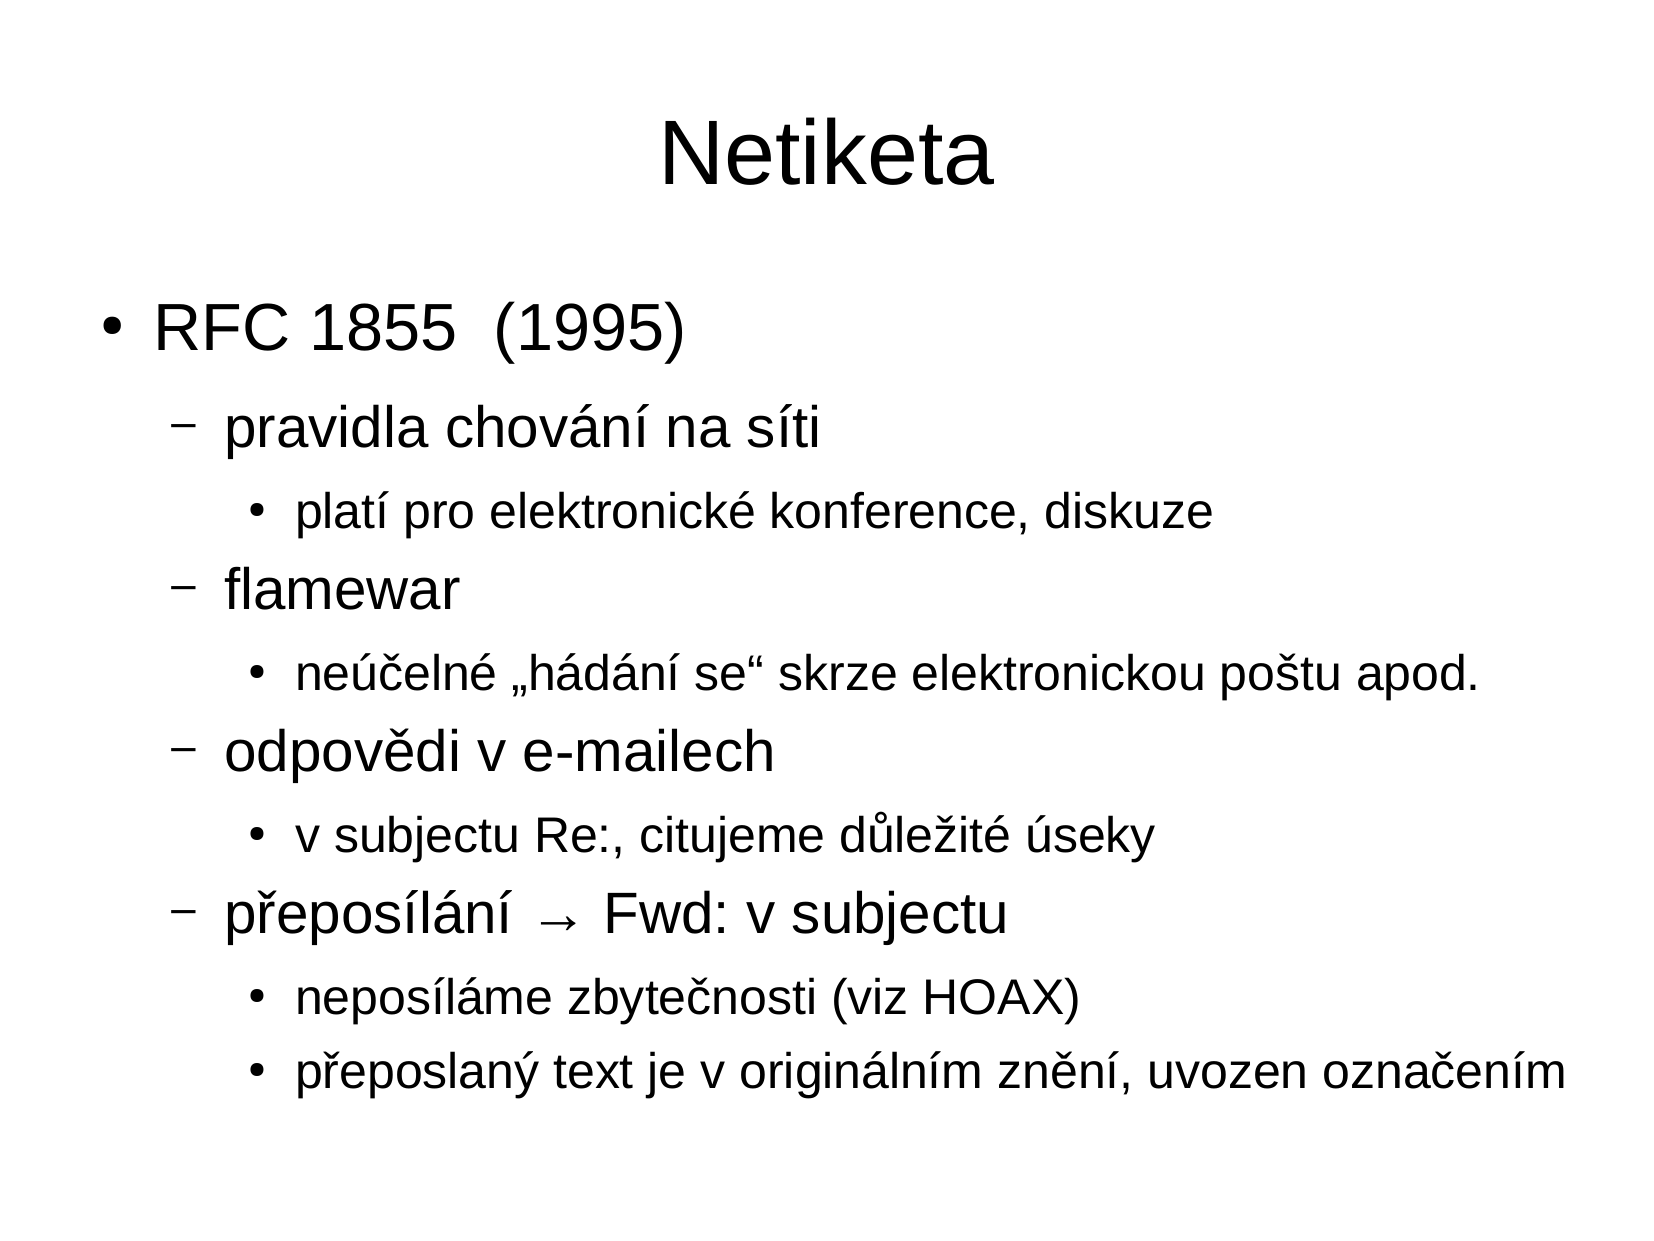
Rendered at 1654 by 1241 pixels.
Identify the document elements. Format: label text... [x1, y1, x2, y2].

list RFC 1855 (1995) pravidla chování na síti platí pro elektronické konference, diskuze flamewar neúčelné „hádání se“ skrze elektronickou poštu apod. odpovědi v e-mailech v subjectu Re:, citujeme důležité úseky přeposílání → Fwd: v subjectu neposíláme zbytečnosti (viz HOAX) přeposlaný text je v originálním znění, uvozen označením [82, 290, 1571, 1099]
title Netiketa [82, 49, 1571, 257]
